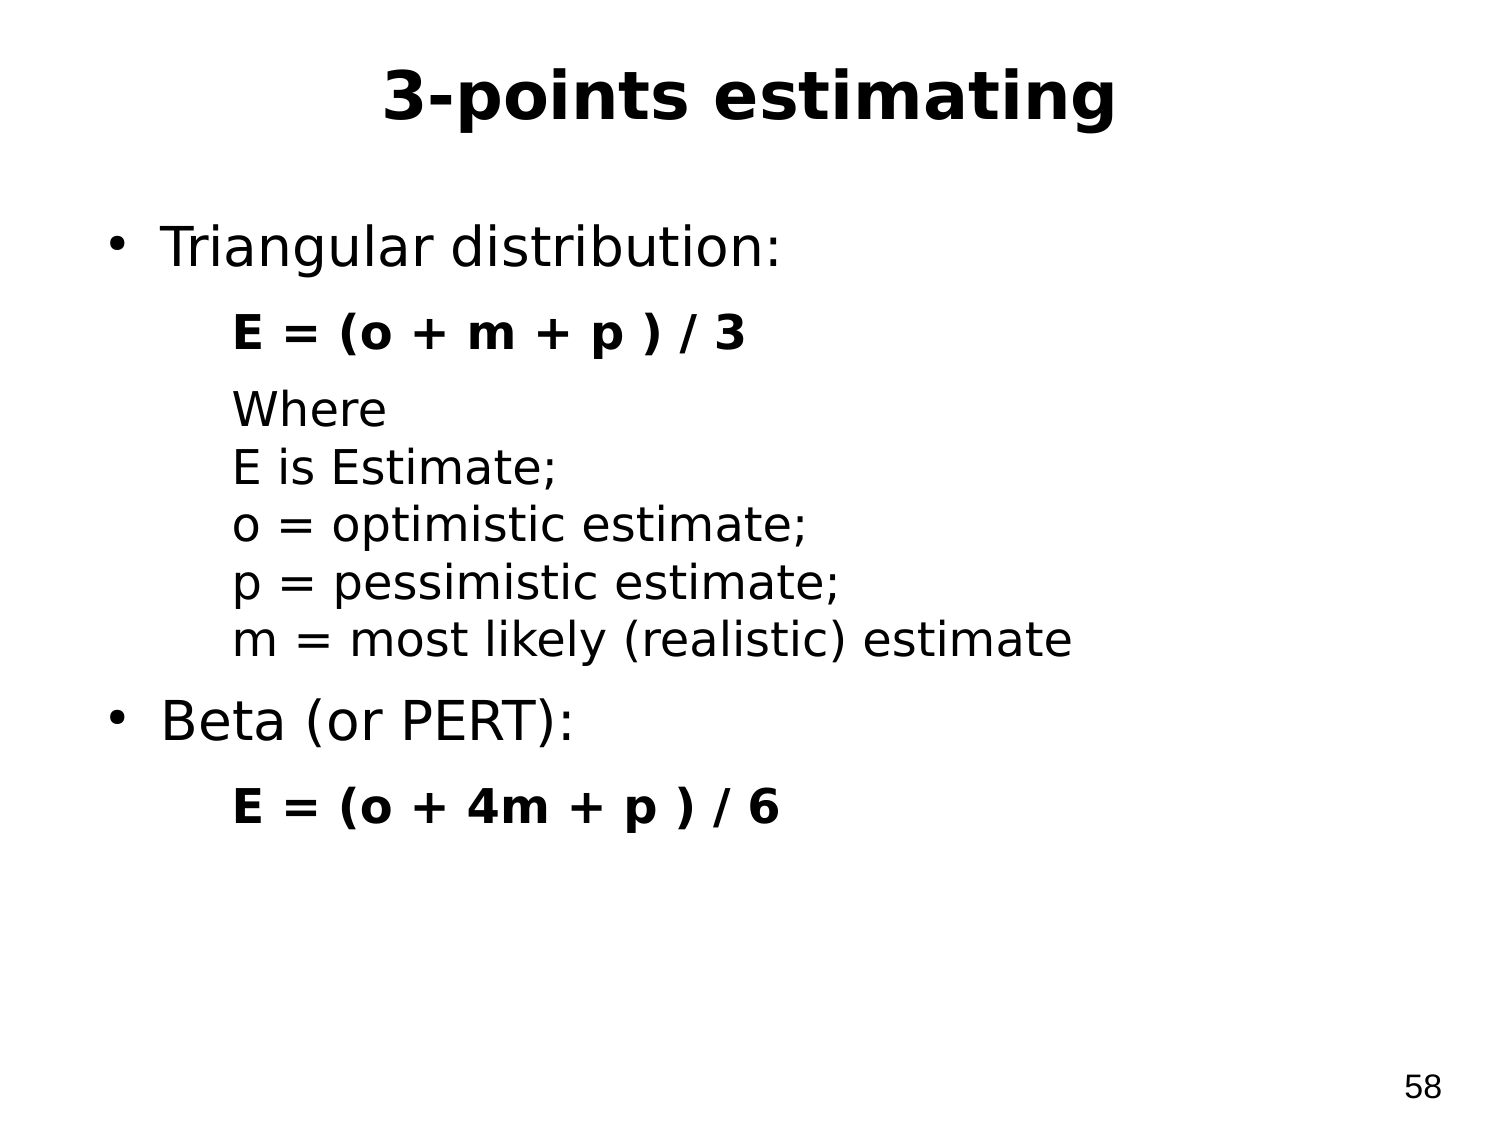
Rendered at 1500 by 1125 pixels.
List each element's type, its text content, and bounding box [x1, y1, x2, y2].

list Triangular distribution: E = (o + m + p ) / 3 Where E is Estimate; o = optimistic estimate; p = pessimistic estimate; m = most likely (realistic) estimate Beta (or PERT): E = (o + 4m + p ) / 6 [75, 204, 1395, 1075]
title 3-points estimating [75, 44, 1425, 177]
